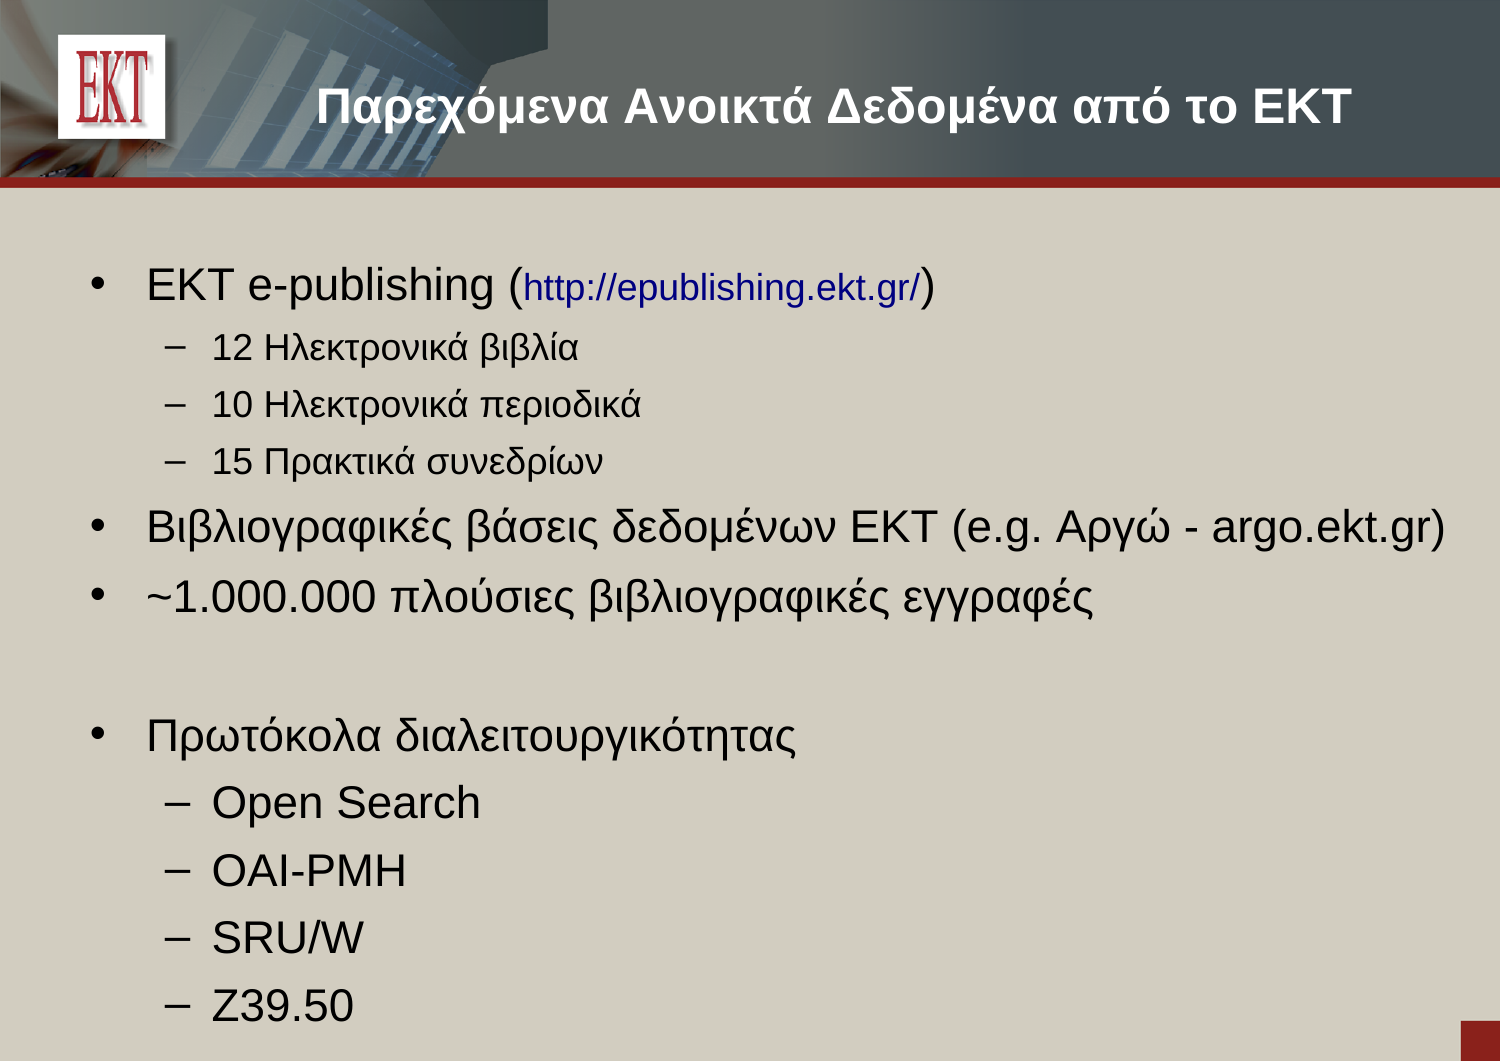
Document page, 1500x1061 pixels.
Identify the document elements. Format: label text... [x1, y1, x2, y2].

title Παρεχόμενα Ανοικτά Δεδομένα από το EKT [301, 42, 1426, 165]
picture [0, 0, 1500, 1061]
list EKT e-publishing (http://epublishing.ekt.gr/) 12 Ηλεκτρονικά βιβλία 10 Ηλεκτρονικά περιοδικά 15 Πρακτικά συνεδρίων Βιβλιογραφικές βάσεις δεδομένων ΕΚΤ (e.g. Αργώ - argo.ekt.gr) ~1.000.000 πλούσιες βιβλιογραφικές εγγραφές Πρωτόκολα διαλειτουργικότητας Open Search OAI-PMH SRU/W Z39.50 [75, 247, 1477, 1038]
